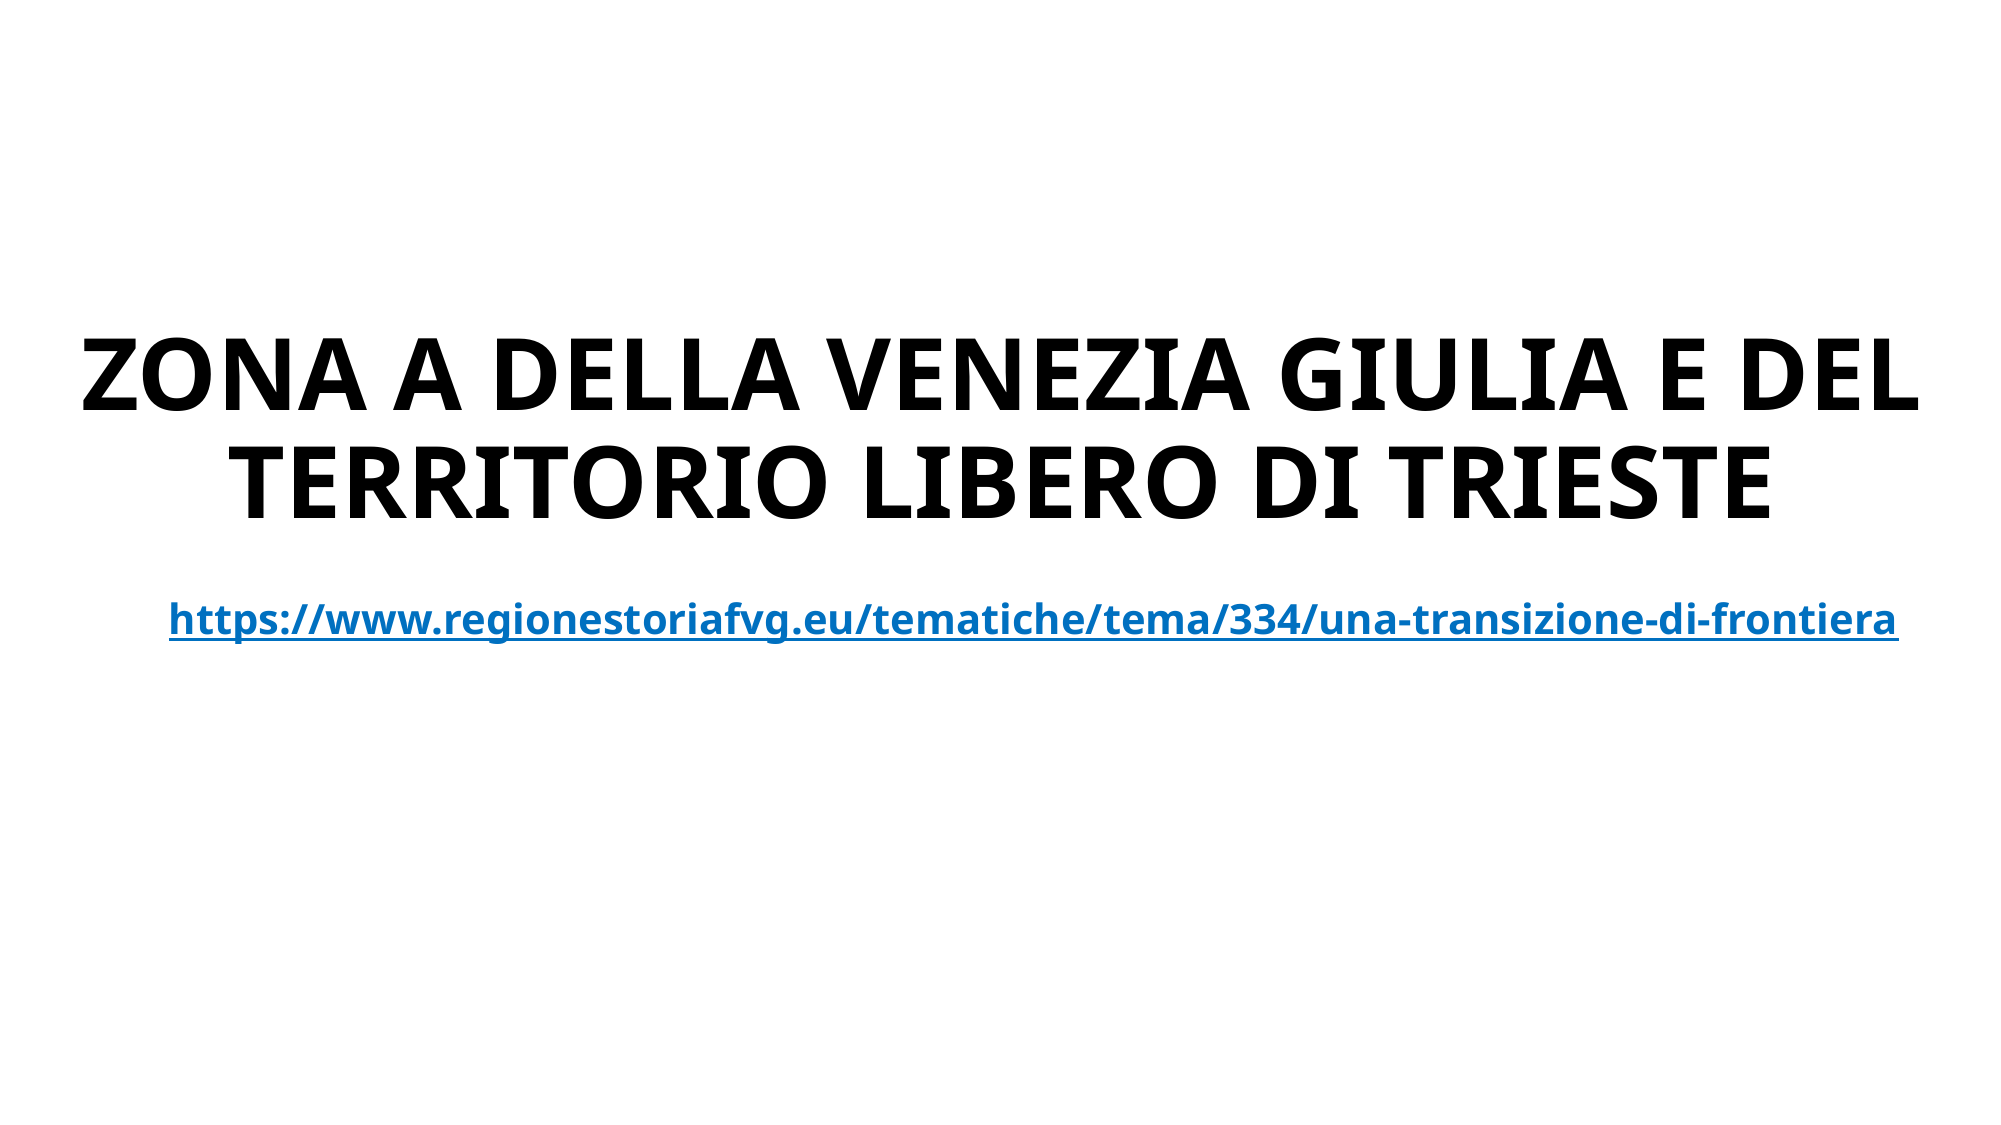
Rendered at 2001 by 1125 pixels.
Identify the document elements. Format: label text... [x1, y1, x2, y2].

subtitle https://www.regionestoriafvg.eu/tematiche/tema/334/una-transizione-di-frontiera [107, 590, 1961, 863]
title ZONA A DELLA VENEZIA GIULIA E DEL TERRITORIO LIBERO DI TRIESTE [29, 155, 1975, 548]
